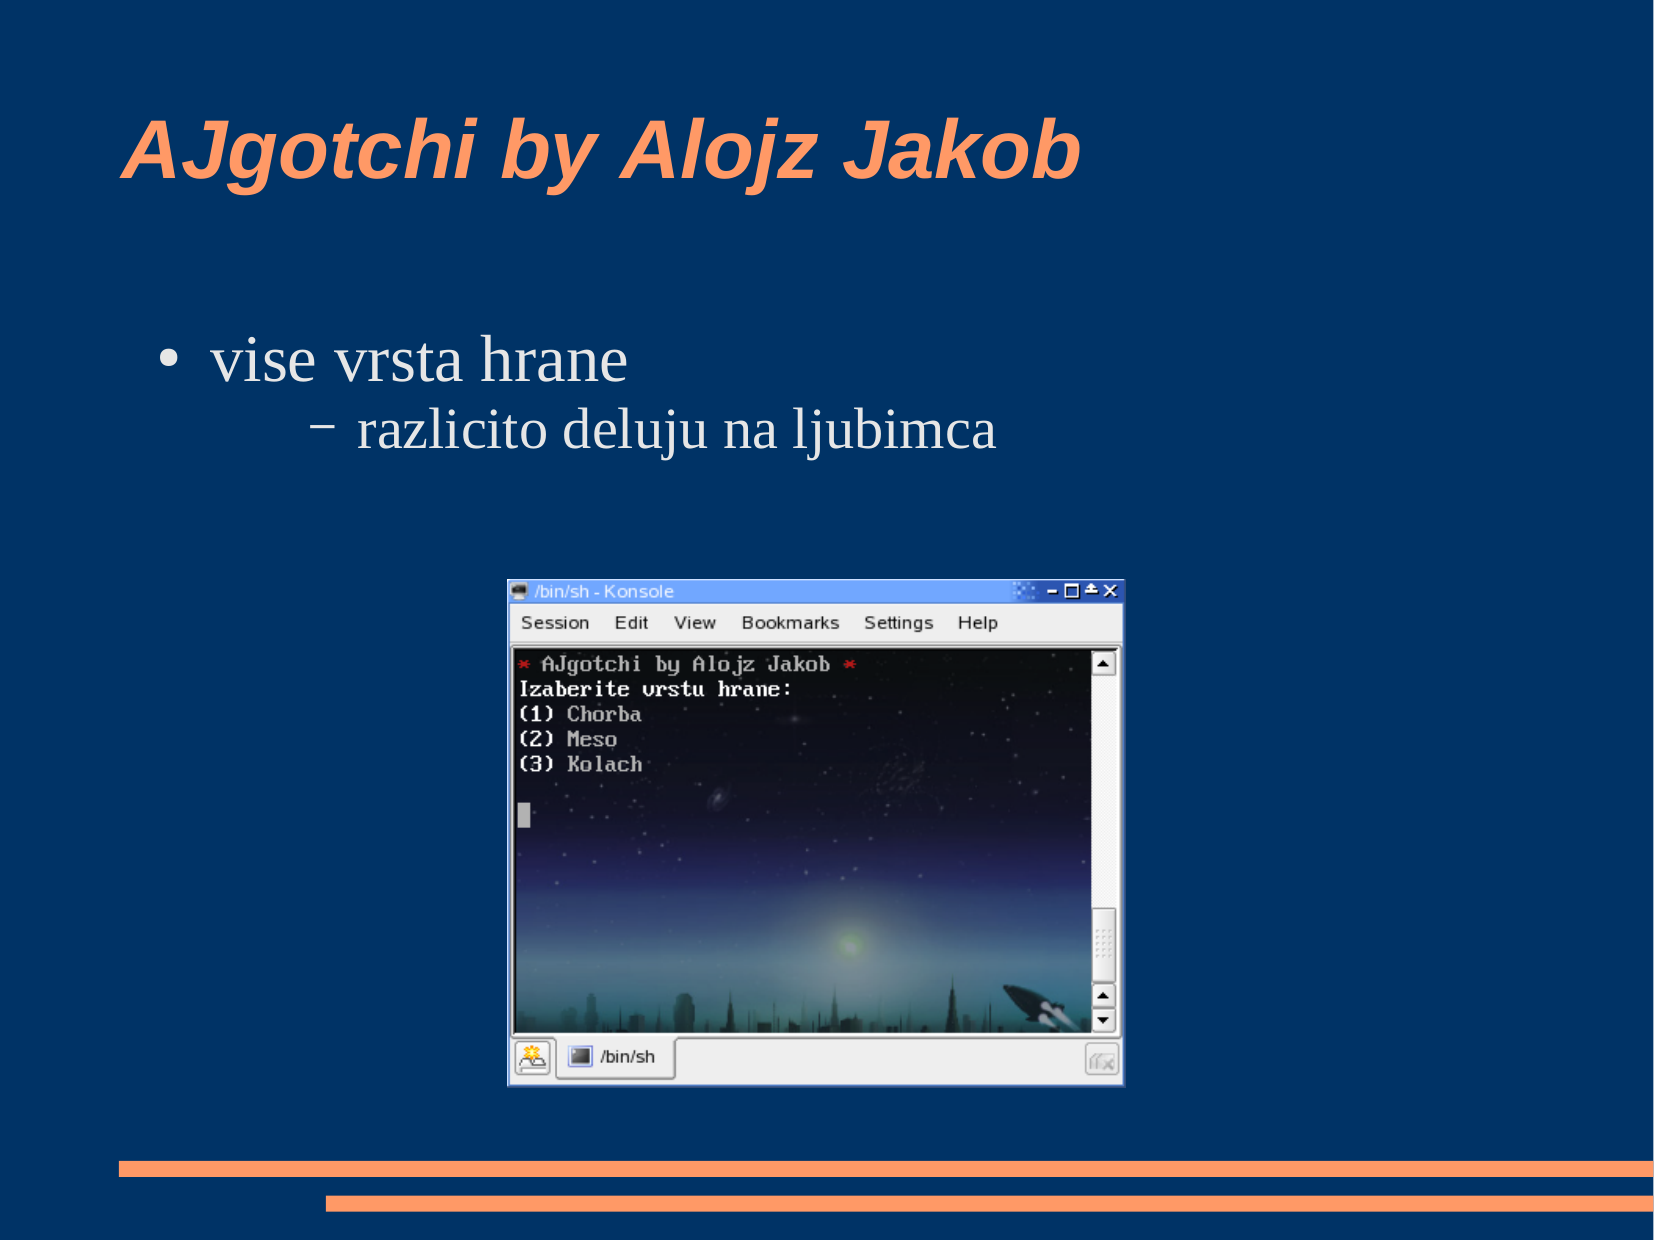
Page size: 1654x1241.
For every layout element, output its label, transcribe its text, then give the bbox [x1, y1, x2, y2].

title AJgotchi by Alojz Jakob [121, 46, 1534, 254]
picture [507, 579, 1126, 1088]
list vise vrsta hrane razlicito deluju na ljubimca [121, 322, 1561, 1132]
